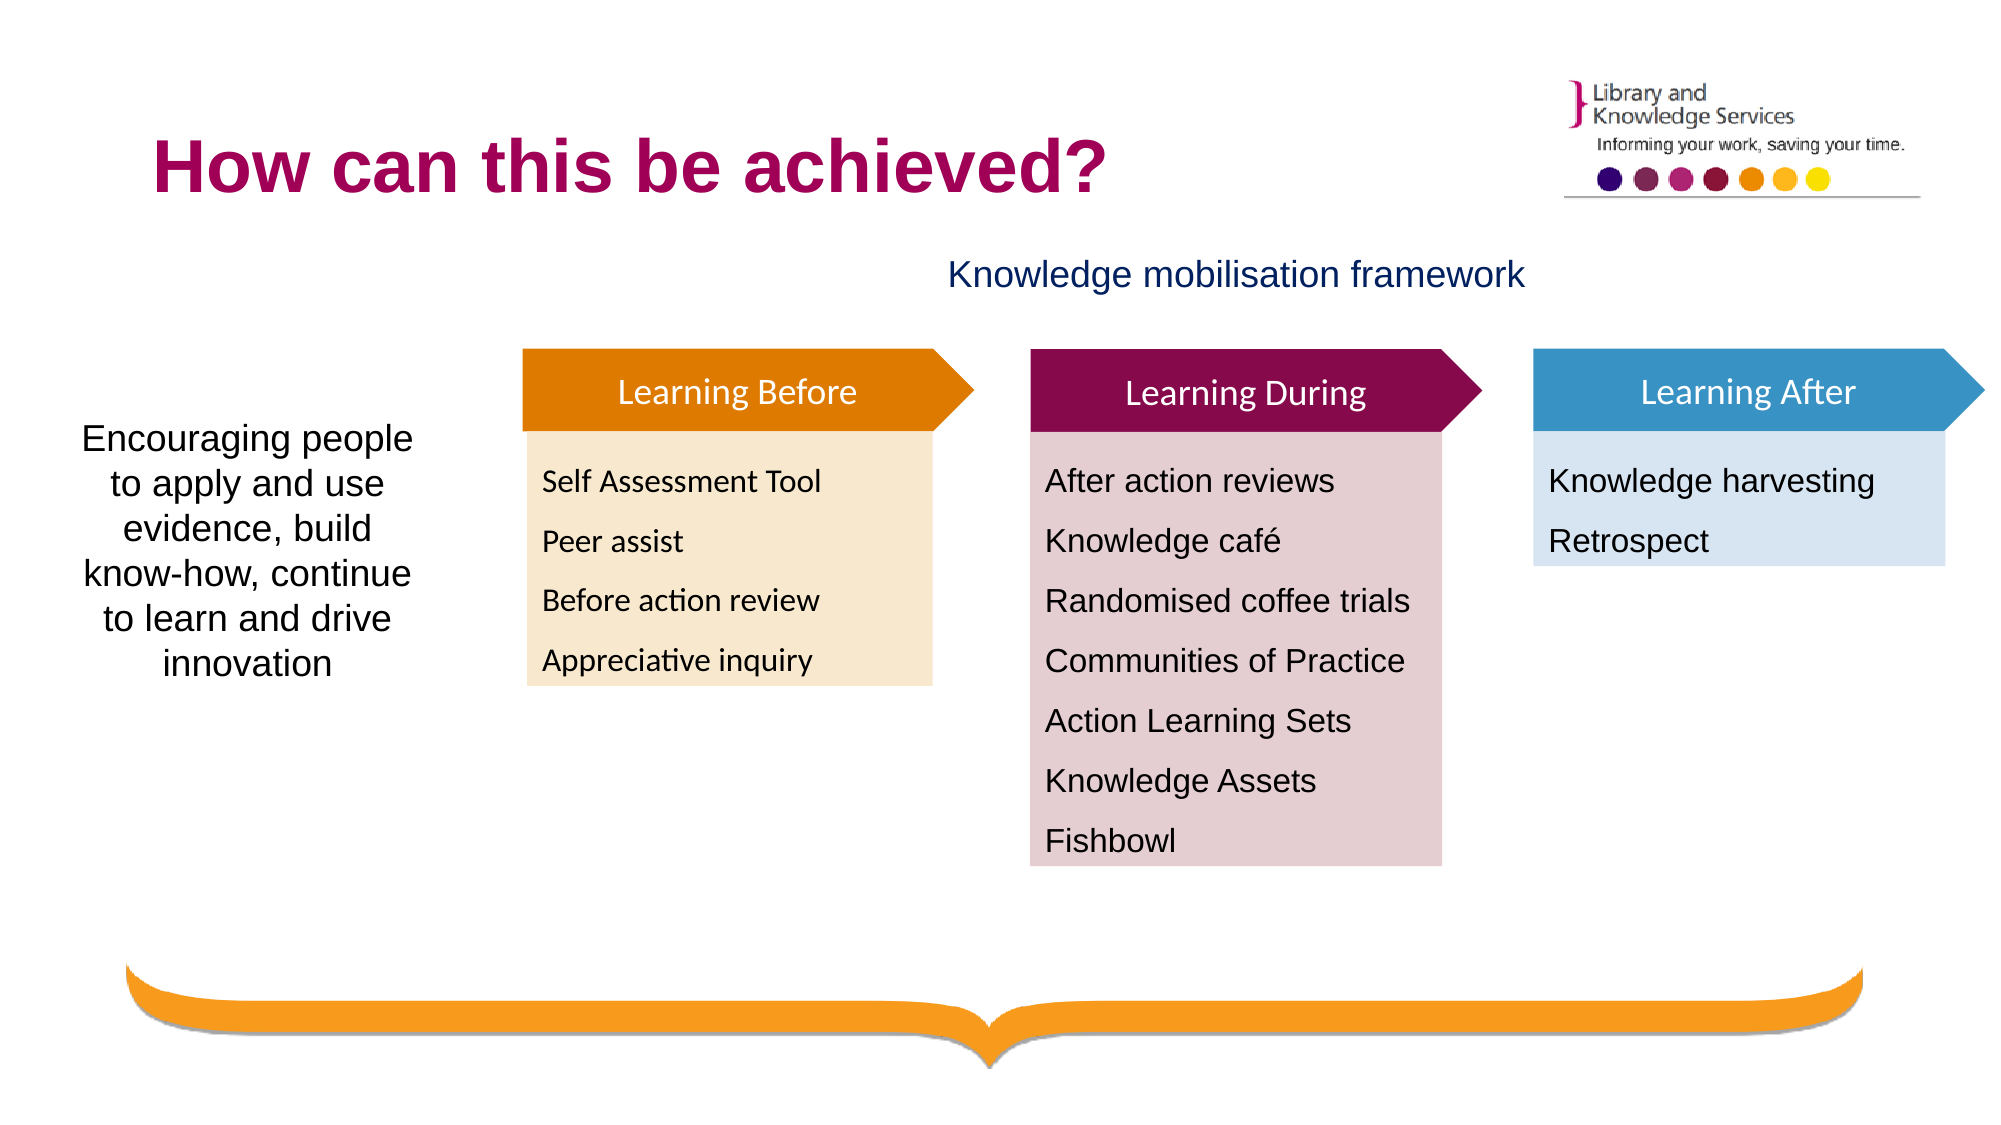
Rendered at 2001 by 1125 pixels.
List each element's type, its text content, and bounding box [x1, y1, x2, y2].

text_box Encouraging people to apply and use evidence, build know-how, continue to learn and drive innovation [58, 376, 437, 721]
title How can this be achieved? [137, 59, 1863, 278]
text_box Learning Before [522, 348, 975, 432]
text_box Knowledge harvesting Retrospect [1533, 431, 1946, 561]
text_box Learning After [1533, 348, 1986, 431]
text_box Self Assessment Tool Peer assist Before action review Appreciative inquiry [527, 431, 933, 683]
text_box After action reviews Knowledge café Randomised coffee trials Communities of Practice Action Learning Sets Knowledge Assets Fishbowl [1030, 431, 1443, 864]
picture [1564, 76, 1923, 196]
text_box Learning During [1030, 349, 1483, 431]
picture [126, 962, 1863, 1066]
text_box Knowledge mobilisation framework [932, 242, 1677, 304]
